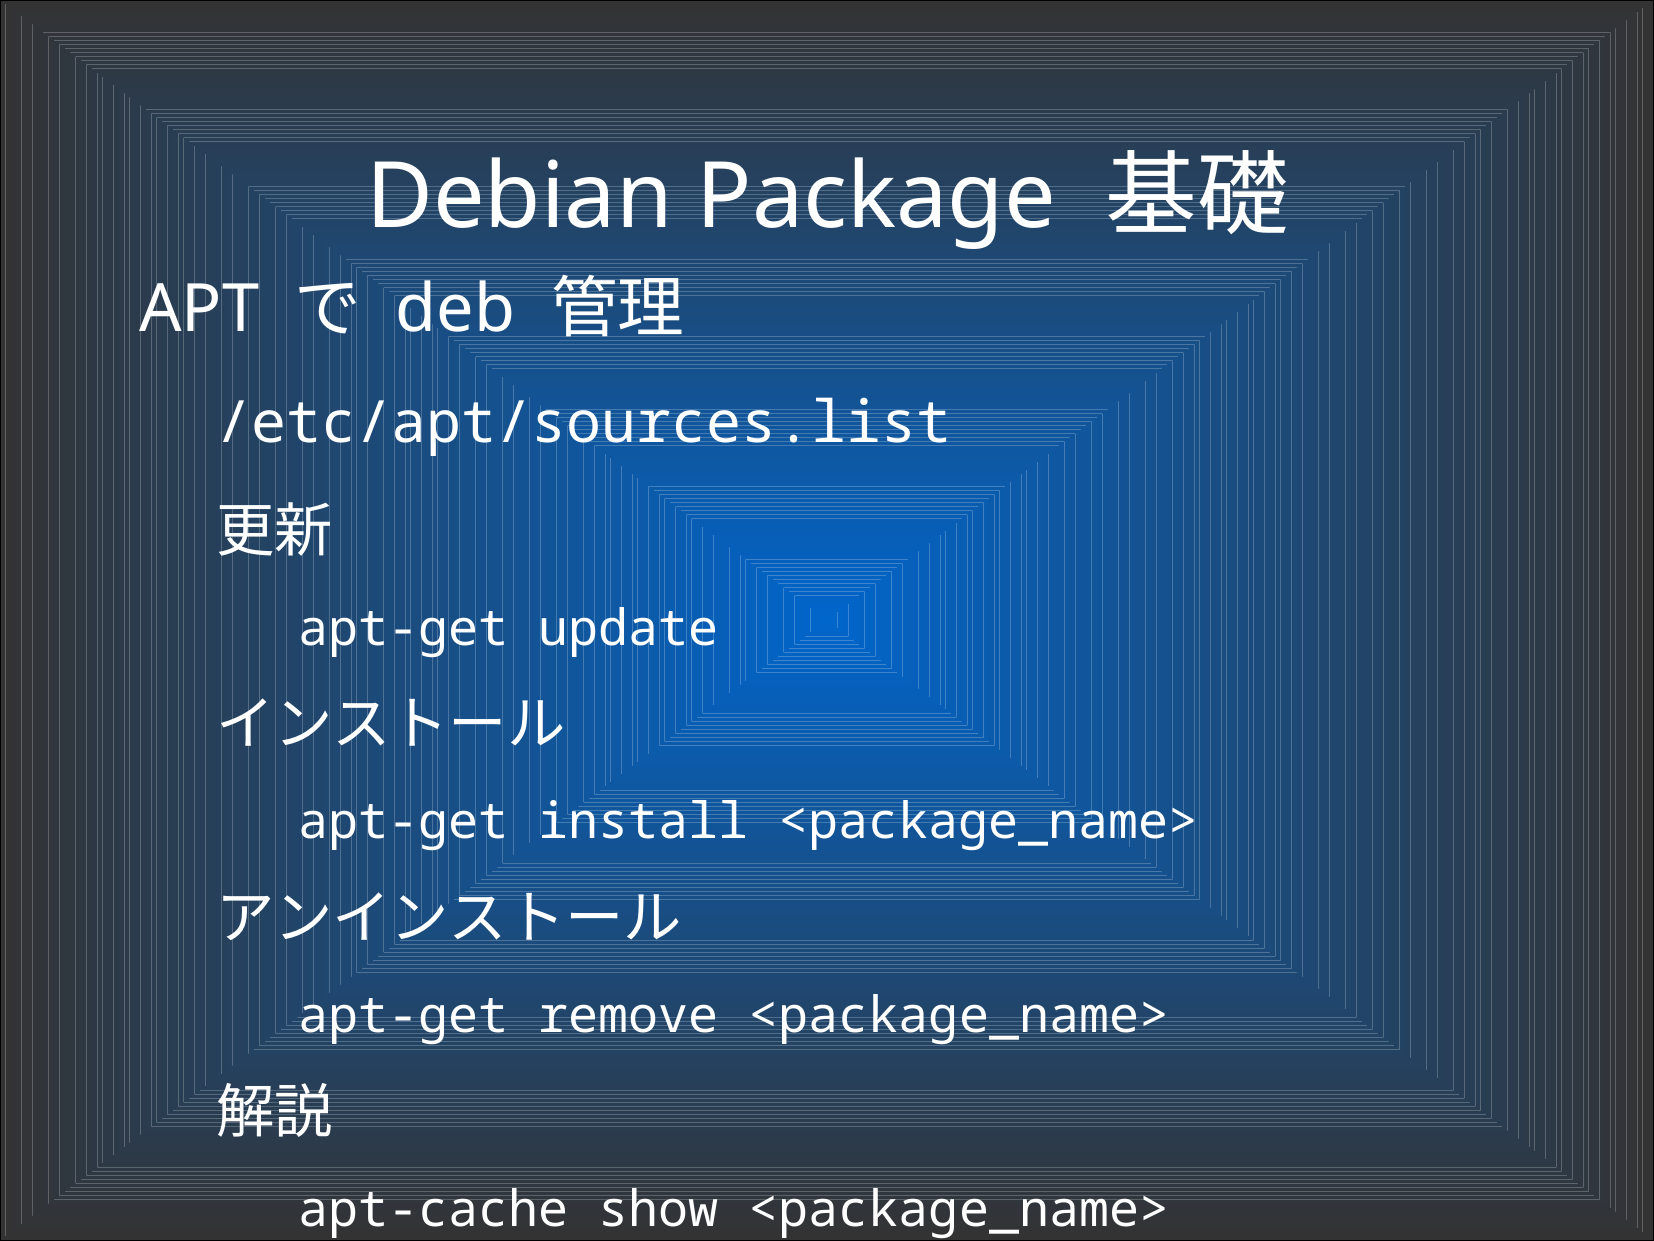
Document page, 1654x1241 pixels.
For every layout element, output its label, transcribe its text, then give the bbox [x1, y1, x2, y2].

title Debian Package 基礎 [121, 84, 1534, 254]
list APT で deb 管理 /etc/apt/sources.list 更新 apt-get update インストール apt-get install <package_name> アンインストール apt-get remove <package_name> 解説 apt-cache show <package_name> 検索 apt-cache search <keyword> [121, 254, 1631, 1241]
